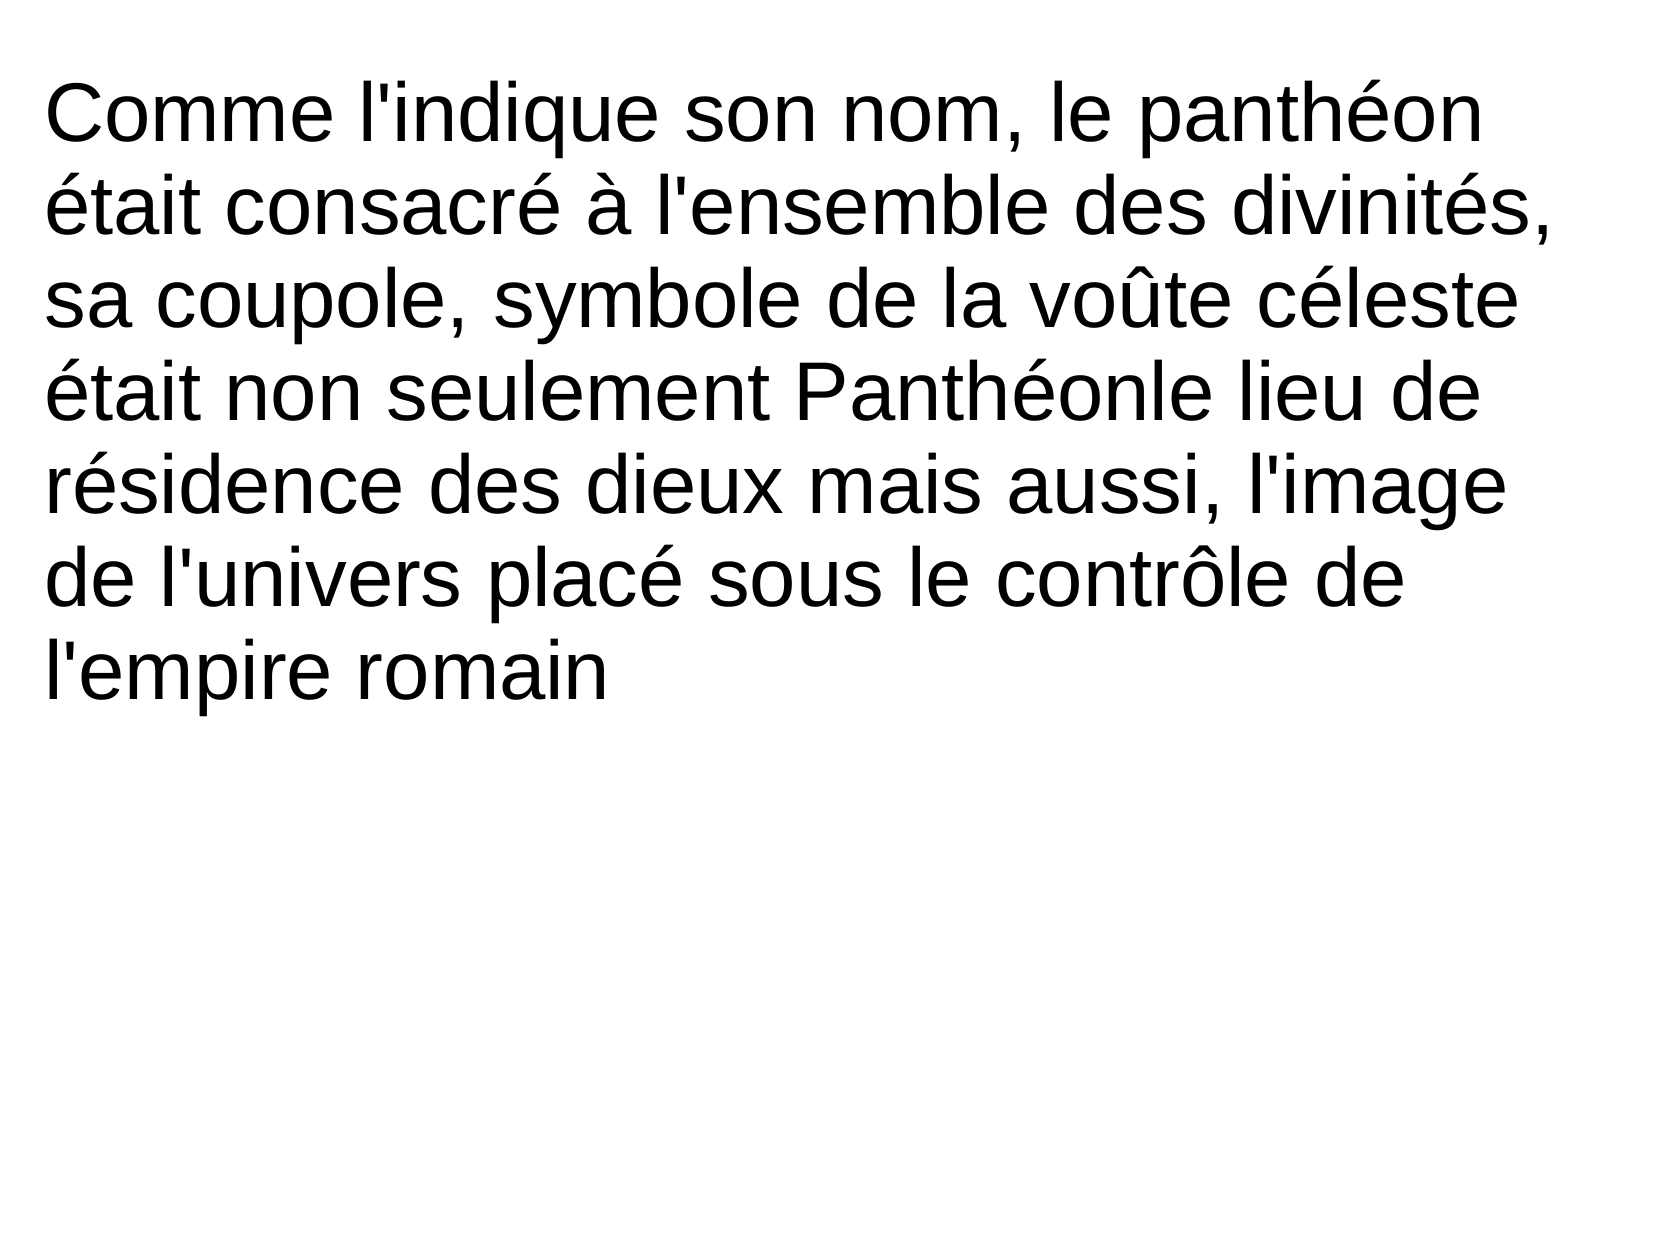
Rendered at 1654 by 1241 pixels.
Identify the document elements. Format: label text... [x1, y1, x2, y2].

text_box Comme l'indique son nom, le panthéon était consacré à l'ensemble des divinités, sa coupole, symbole de la voûte céleste était non seulement Panthéonle lieu de résidence des dieux mais aussi, l'image de l'univers placé sous le contrôle de l'empire romain [29, 59, 1627, 725]
